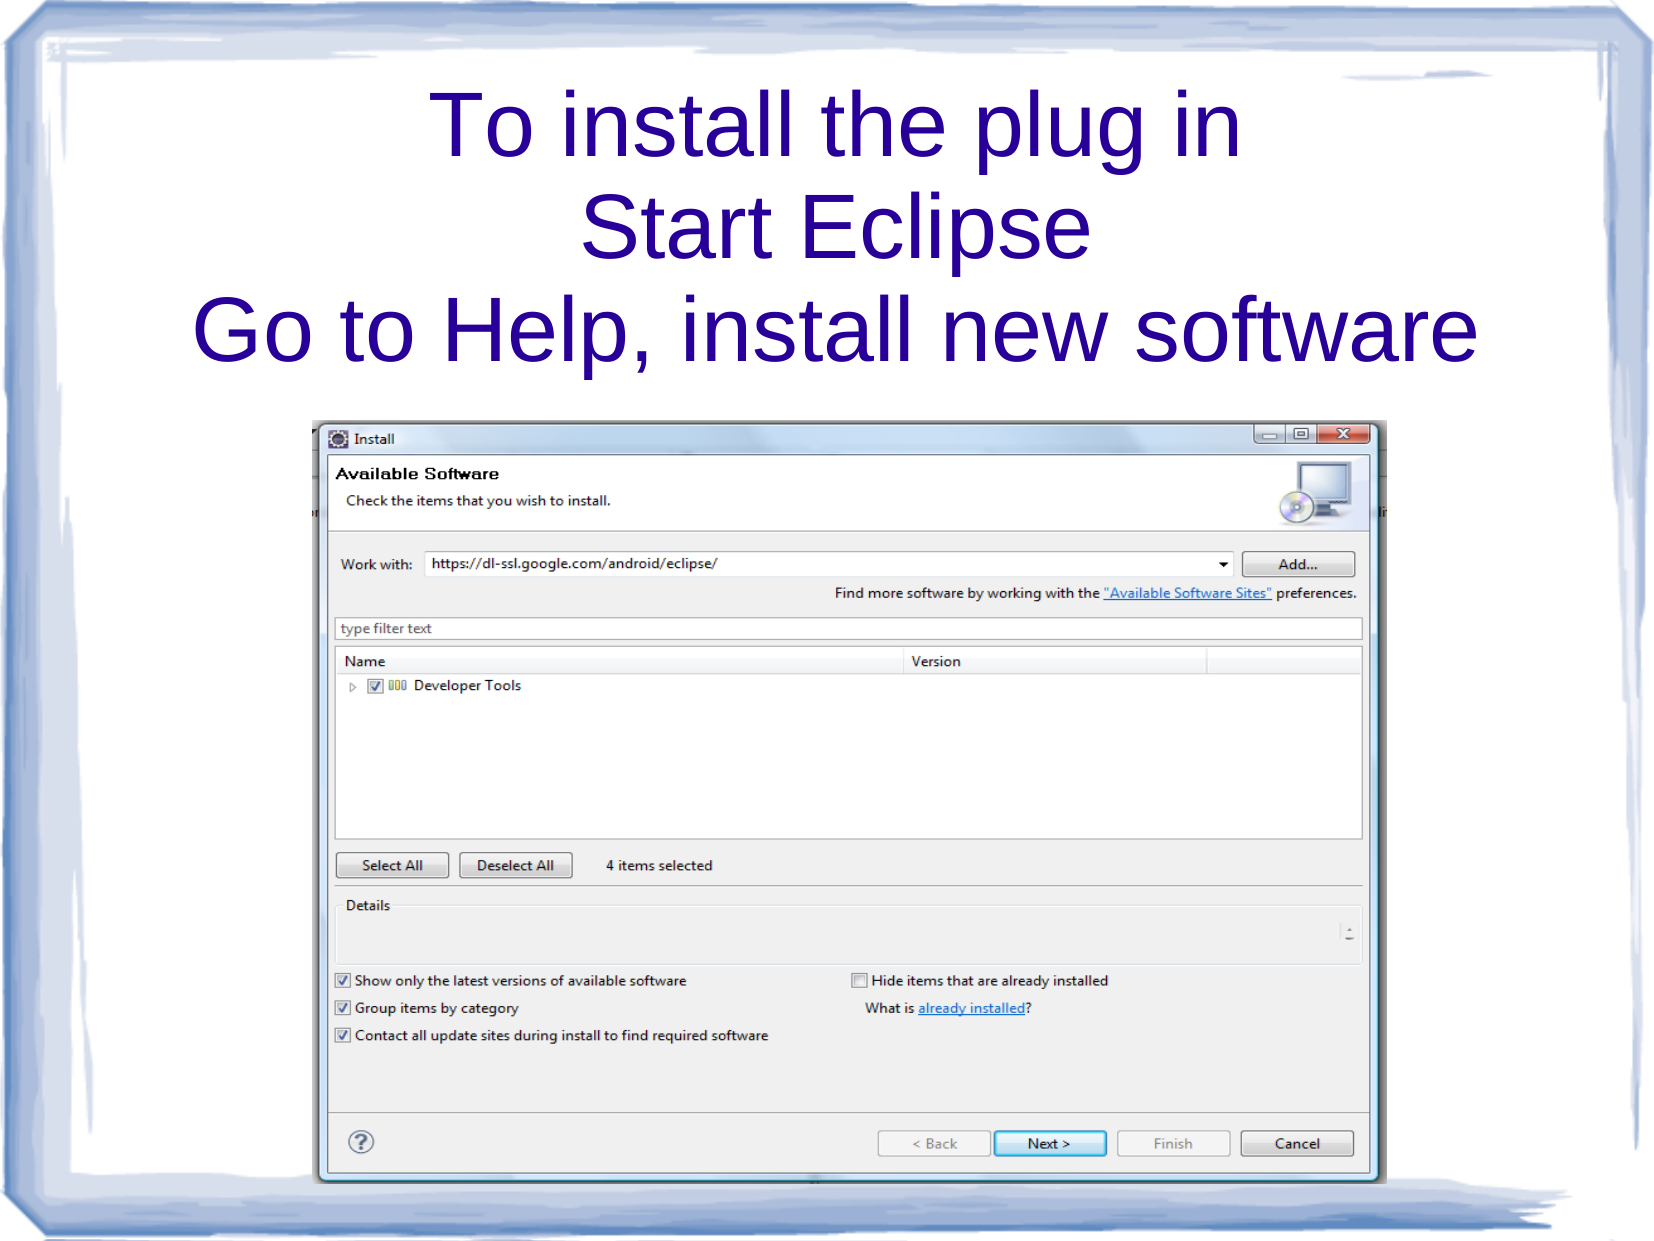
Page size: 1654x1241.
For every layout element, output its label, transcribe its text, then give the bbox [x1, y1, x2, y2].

picture [0, 0, 1654, 1241]
title To install the plug in Start Eclipse Go to Help, install new software [92, 73, 1582, 484]
